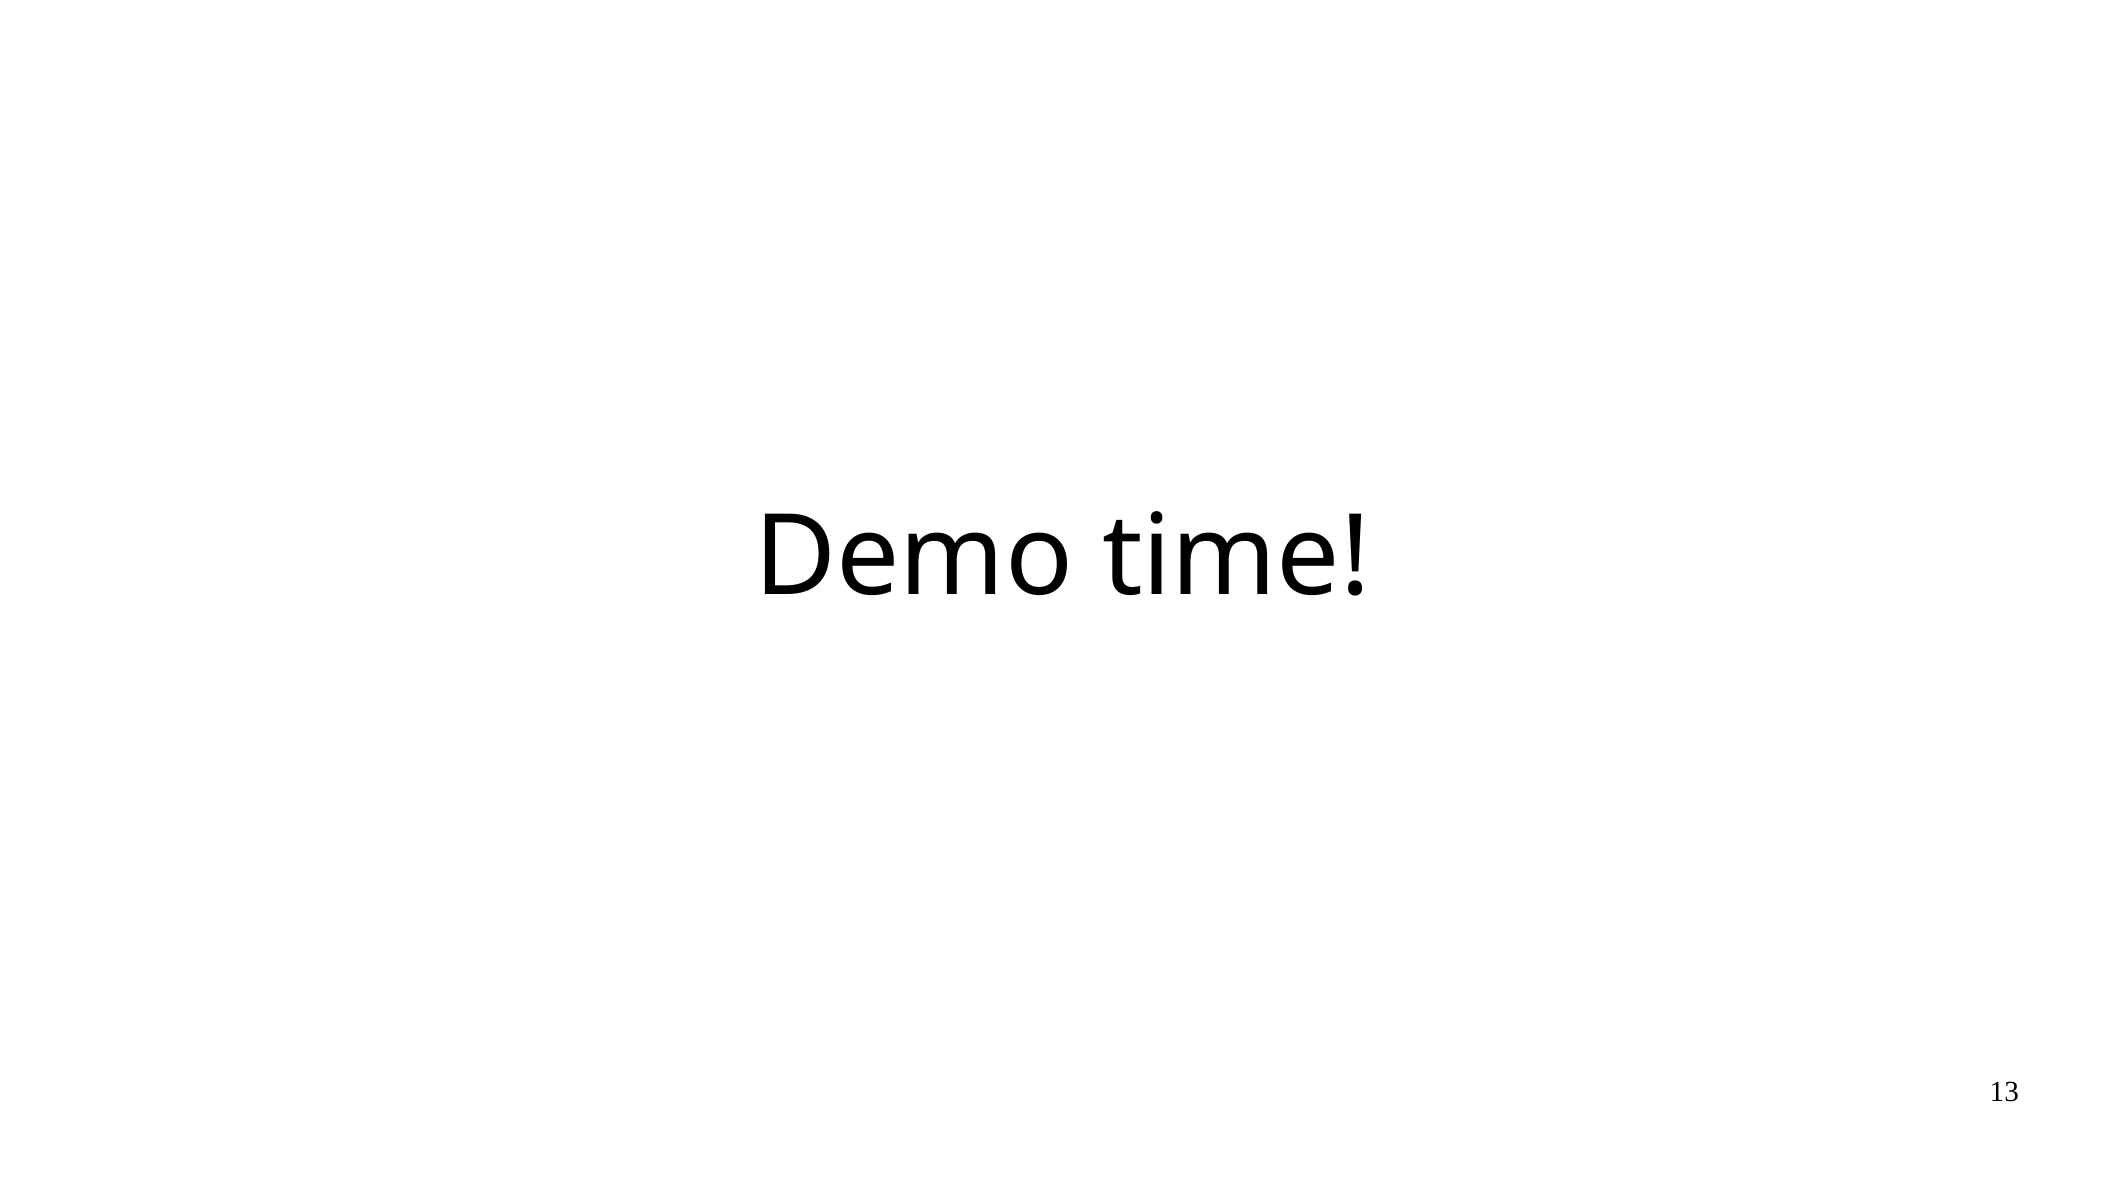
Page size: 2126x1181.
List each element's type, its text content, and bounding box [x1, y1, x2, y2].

subtitle Demo time! [106, 47, 2020, 1056]
